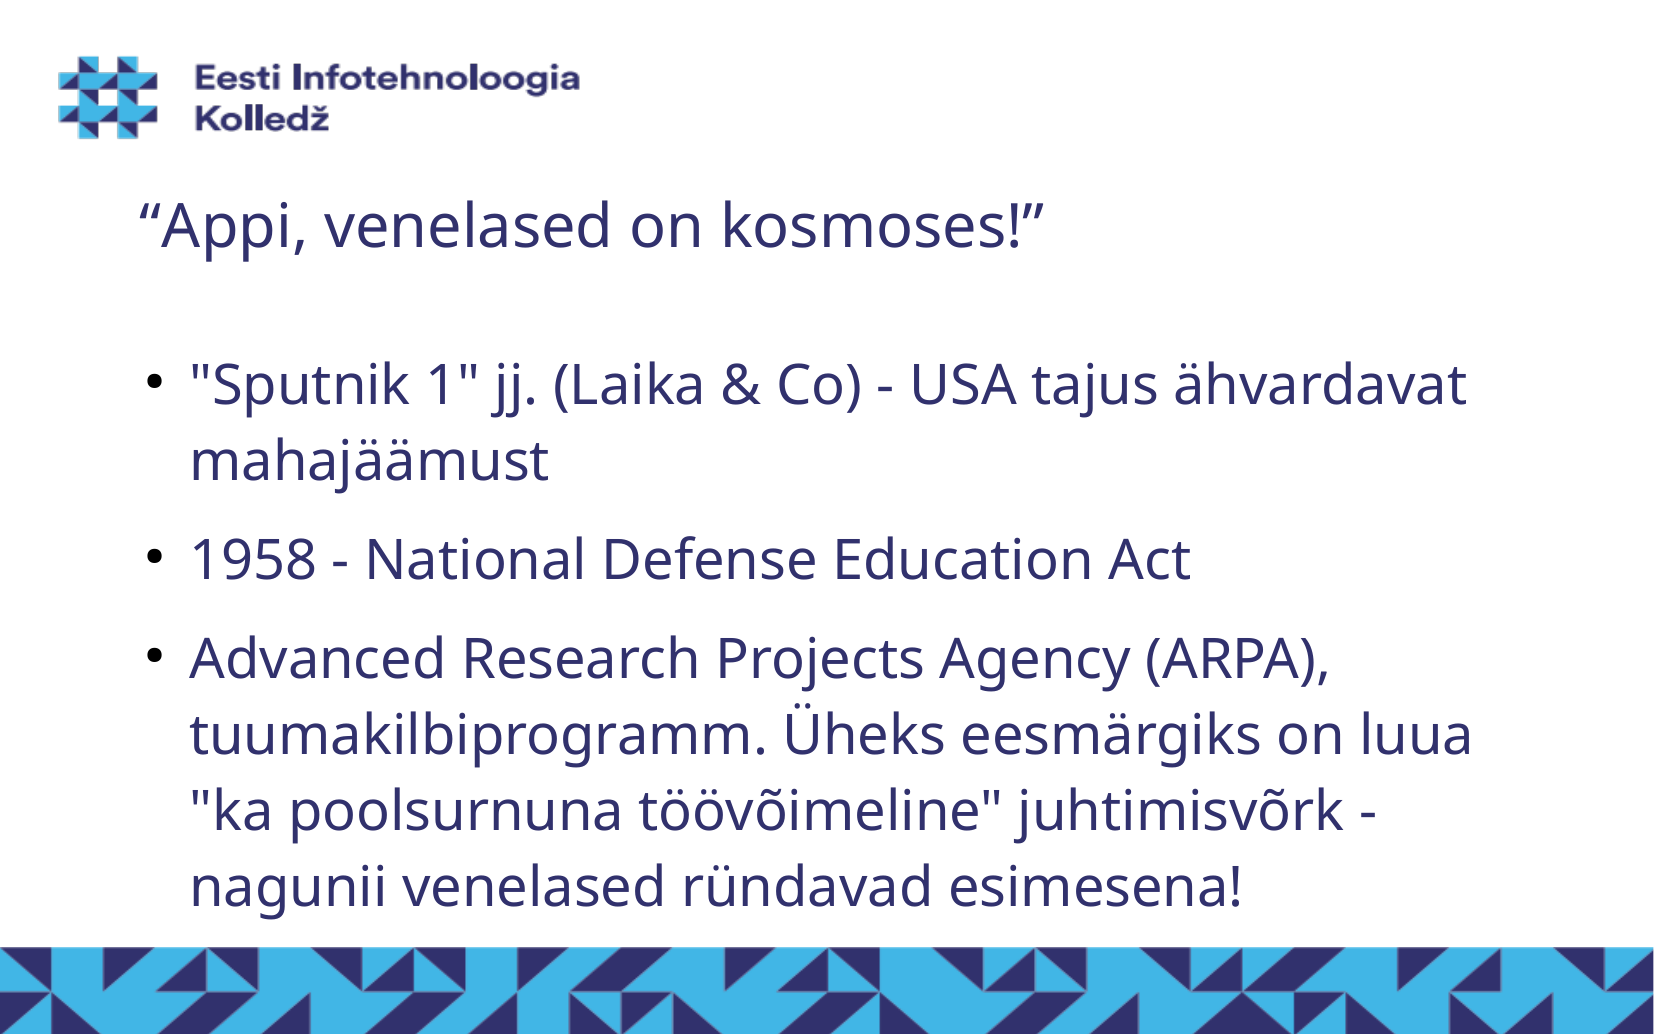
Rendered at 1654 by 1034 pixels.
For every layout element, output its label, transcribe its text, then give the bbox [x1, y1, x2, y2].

list "Sputnik 1" jj. (Laika & Co) - USA tajus ähvardavat mahajäämust 1958 - National Defense Education Act Advanced Research Projects Agency (ARPA), tuumakilbiprogramm. Üheks eesmärgiks on luua "ka poolsurnuna töövõimeline" juhtimisvõrk - nagunii venelased ründavad esimesena! [129, 344, 1548, 926]
title “Appi, venelased on kosmoses!” [139, 137, 1548, 310]
